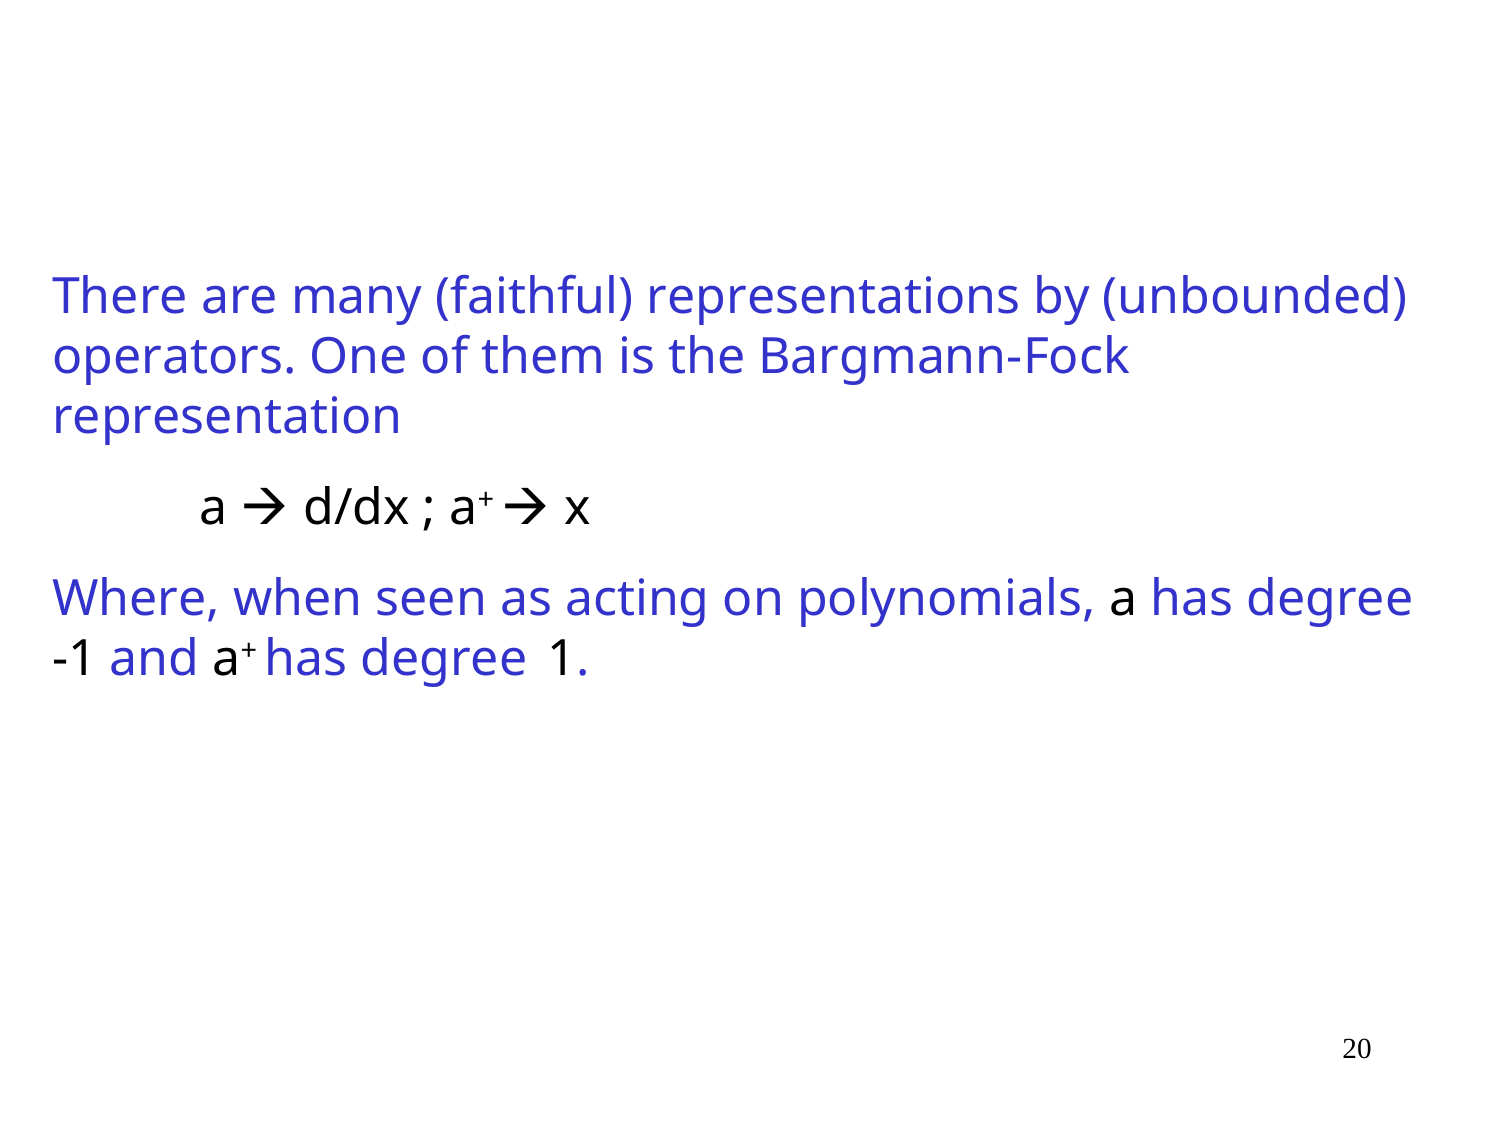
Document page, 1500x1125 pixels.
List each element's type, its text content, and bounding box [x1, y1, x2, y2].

text_box There are many (faithful) representations by (unbounded) operators. One of them is the Bargmann-Fock representation a  d/dx ; a+  x Where, when seen as acting on polynomials, a has degree -1 and a+ has degree 1. [37, 255, 1450, 694]
